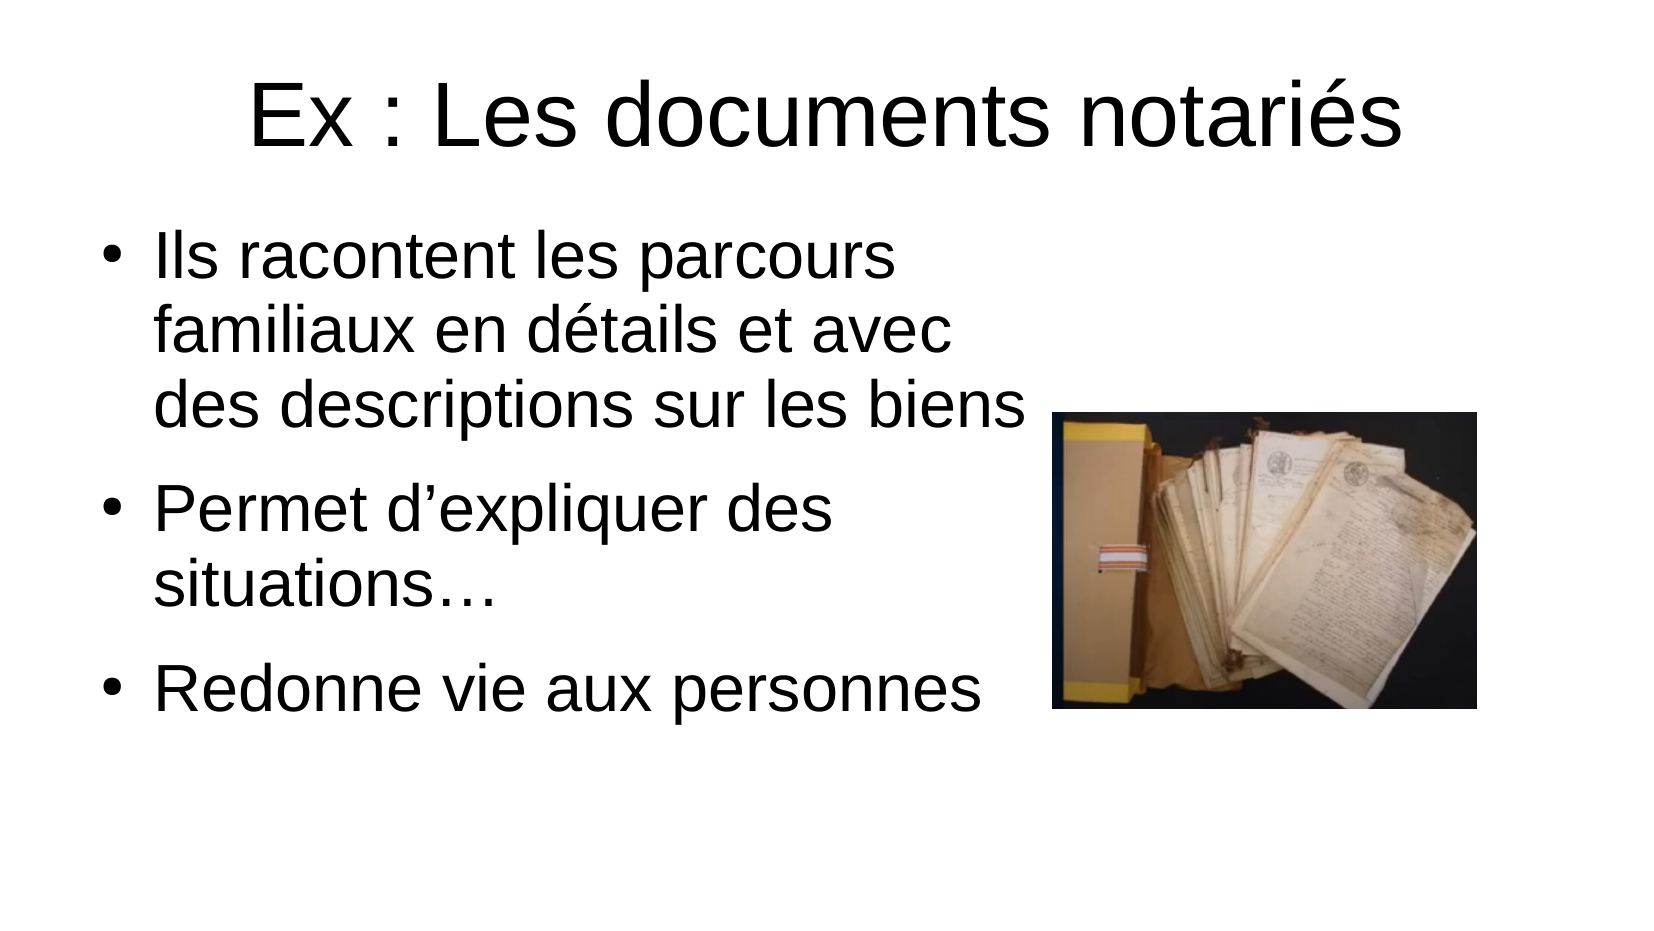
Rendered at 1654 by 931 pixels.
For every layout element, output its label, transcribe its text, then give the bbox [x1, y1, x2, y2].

title Ex : Les documents notariés [82, 37, 1571, 193]
picture [1052, 412, 1477, 709]
list Ils racontent les parcours familiaux en détails et avec des descriptions sur les biens Permet d’expliquer des situations… Redonne vie aux personnes [82, 217, 1034, 758]
